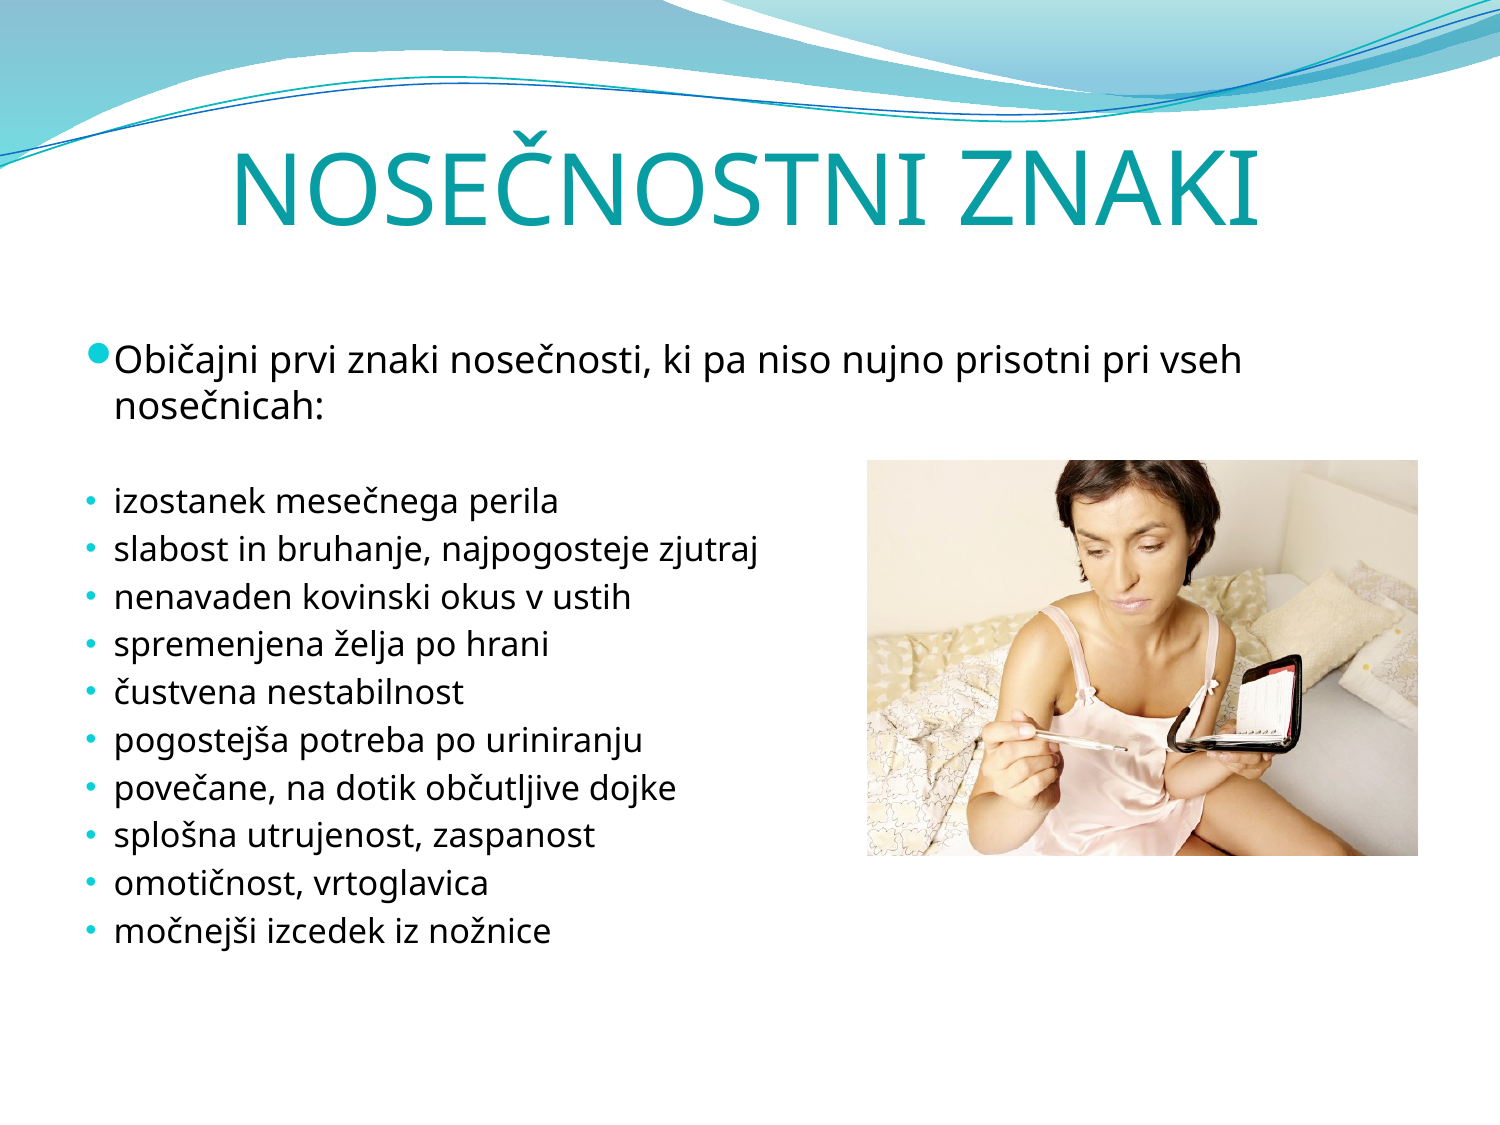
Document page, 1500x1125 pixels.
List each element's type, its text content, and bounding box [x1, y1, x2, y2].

title NOSEČNOSTNI ZNAKI [70, 58, 1421, 247]
picture [867, 460, 1418, 856]
list Običajni prvi znaki nosečnosti, ki pa niso nujno prisotni pri vseh nosečnicah: izostanek mesečnega perila slabost in bruhanje, najpogosteje zjutraj nenavaden kovinski okus v ustih spremenjena želja po hrani čustvena nestabilnost pogostejša potreba po uriniranju povečane, na dotik občutljive dojke splošna utrujenost, zaspanost omotičnost, vrtoglavica močnejši izcedek iz nožnice [70, 328, 1421, 1049]
